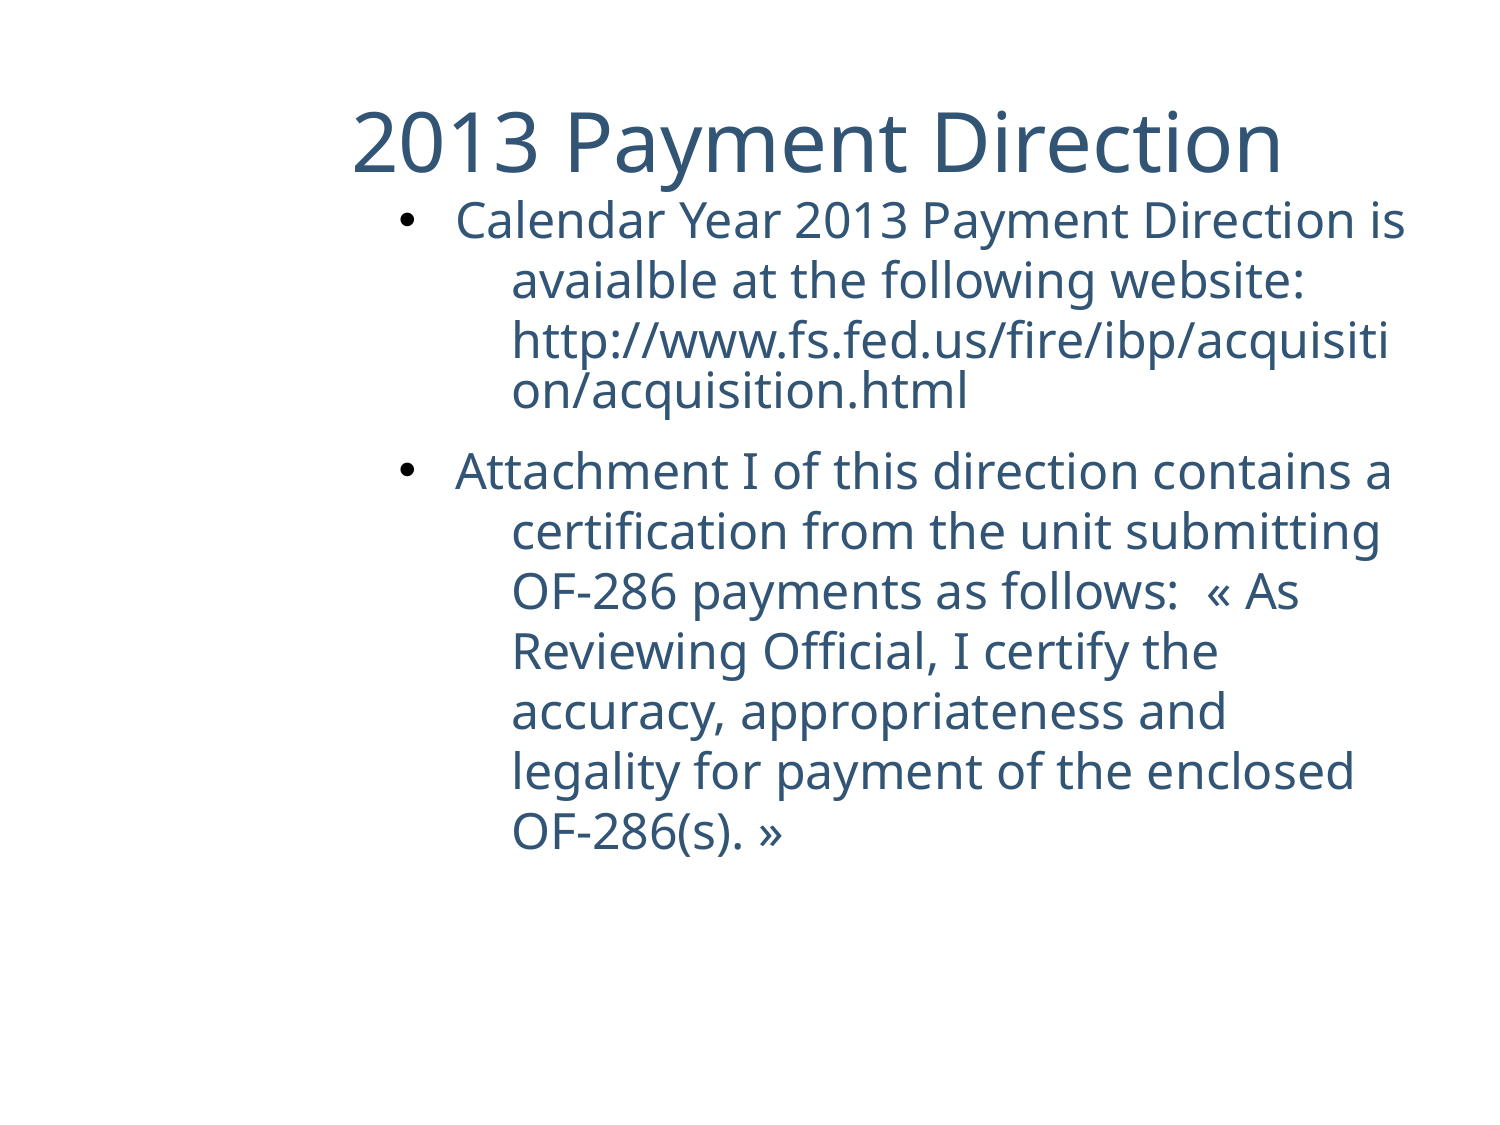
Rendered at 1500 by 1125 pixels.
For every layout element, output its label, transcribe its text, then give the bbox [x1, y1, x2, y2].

list Calendar Year 2013 Payment Direction is avaialble at the following website: http://www.fs.fed.us/fire/ibp/acquisition/acquisition.html Attachment I of this direction contains a certification from the unit submitting OF-286 payments as follows: « As Reviewing Official, I certify the accuracy, appropriateness and legality for payment of the enclosed OF-286(s). » [383, 181, 1423, 1125]
title 2013 Payment Direction [336, 45, 1426, 233]
